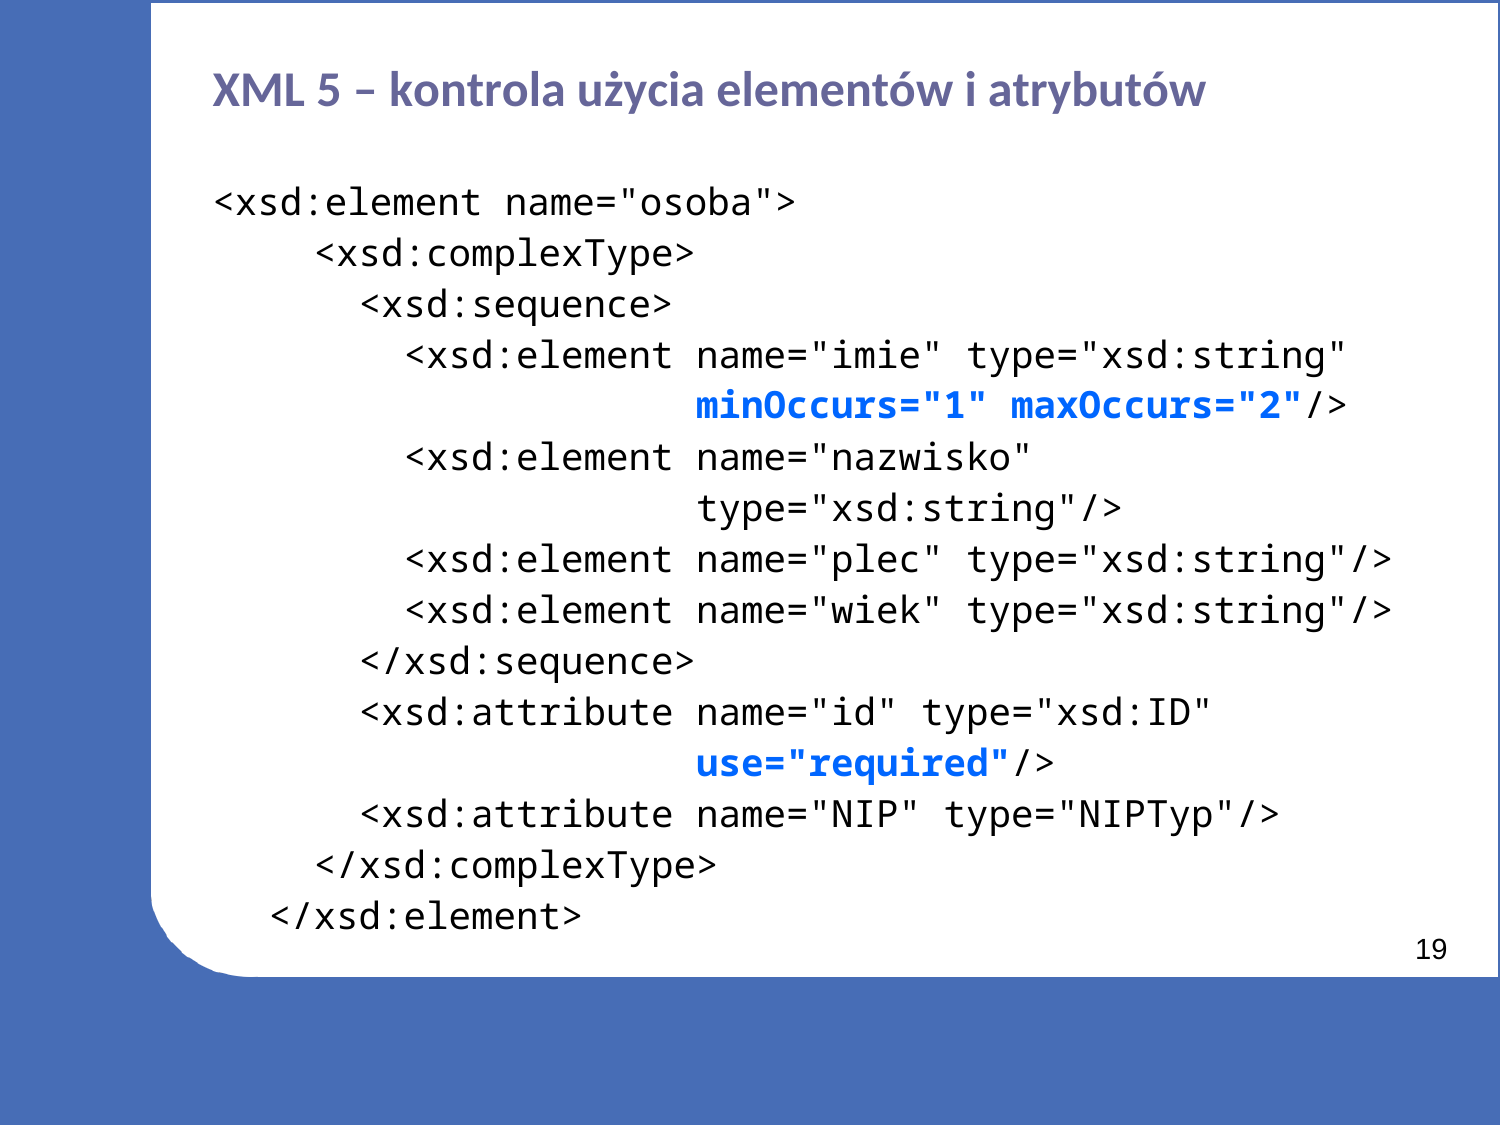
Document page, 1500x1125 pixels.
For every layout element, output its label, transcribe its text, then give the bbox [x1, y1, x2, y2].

list <xsd:element name="osoba"> <xsd:complexType> <xsd:sequence> <xsd:element name="imie" type="xsd:string" minOccurs="1" maxOccurs="2"/> <xsd:element name="nazwisko" type="xsd:string"/> <xsd:element name="plec" type="xsd:string"/> <xsd:element name="wiek" type="xsd:string"/> </xsd:sequence> <xsd:attribute name="id" type="xsd:ID" use="required"/> <xsd:attribute name="NIP" type="NIPTyp"/> </xsd:complexType> </xsd:element> [212, 174, 1448, 911]
picture [0, 0, 1500, 1125]
title XML 5 – kontrola użycia elementów i atrybutów [212, 24, 1447, 164]
